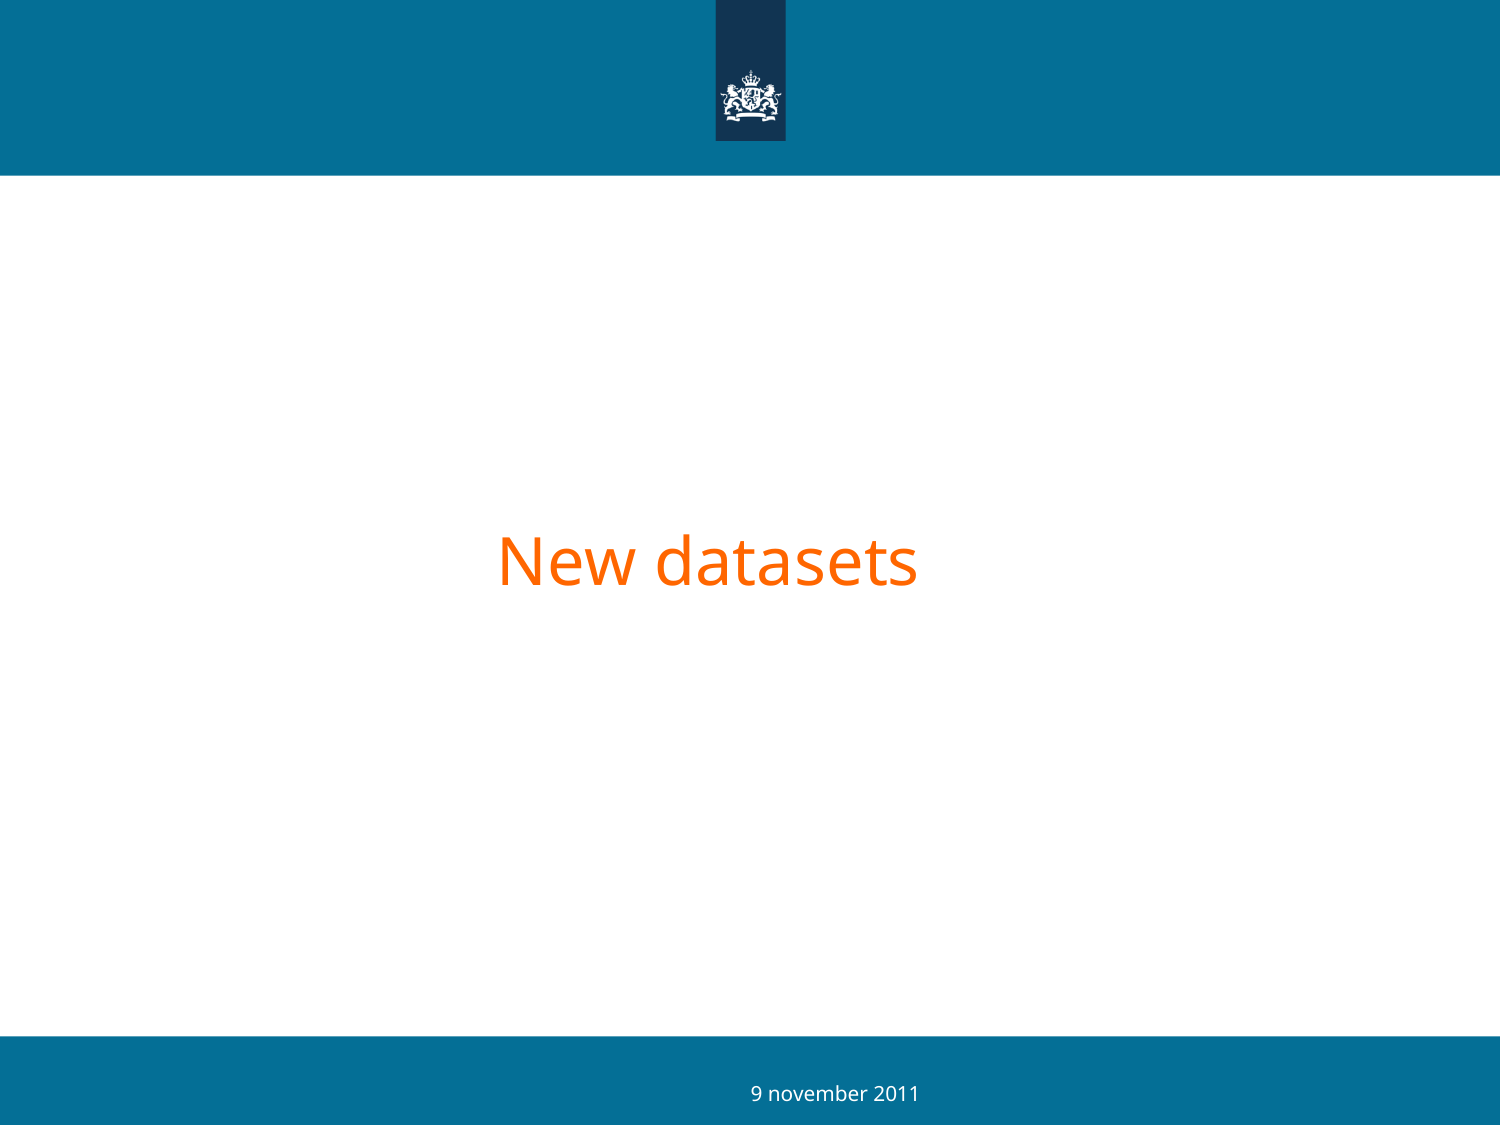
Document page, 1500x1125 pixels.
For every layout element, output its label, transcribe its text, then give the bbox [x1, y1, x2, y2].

text_box New datasets [481, 511, 936, 607]
text_box 9 november 2011 [735, 1072, 1418, 1125]
picture [717, 0, 785, 140]
